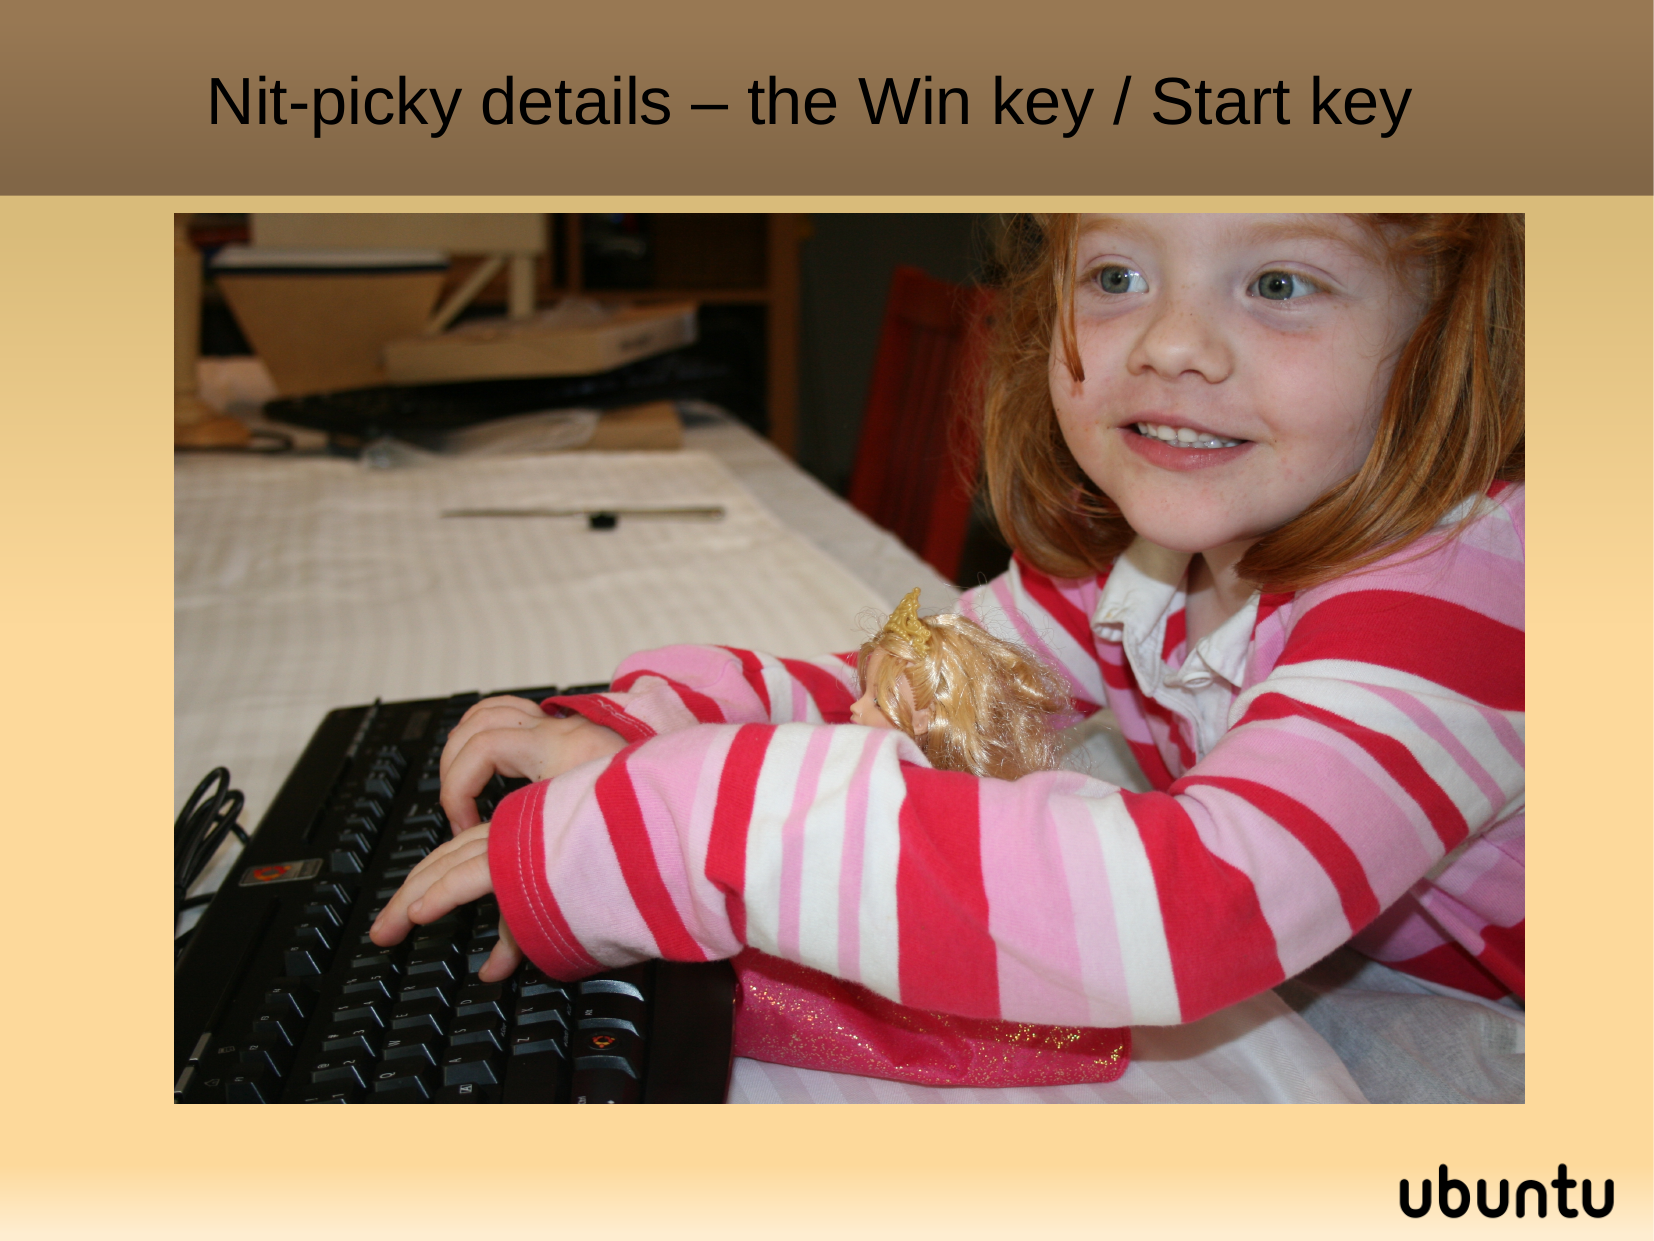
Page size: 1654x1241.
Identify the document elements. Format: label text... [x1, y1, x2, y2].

text_box Nit-picky details – the Win key / Start key [192, 56, 1433, 146]
picture [0, 0, 1654, 1241]
